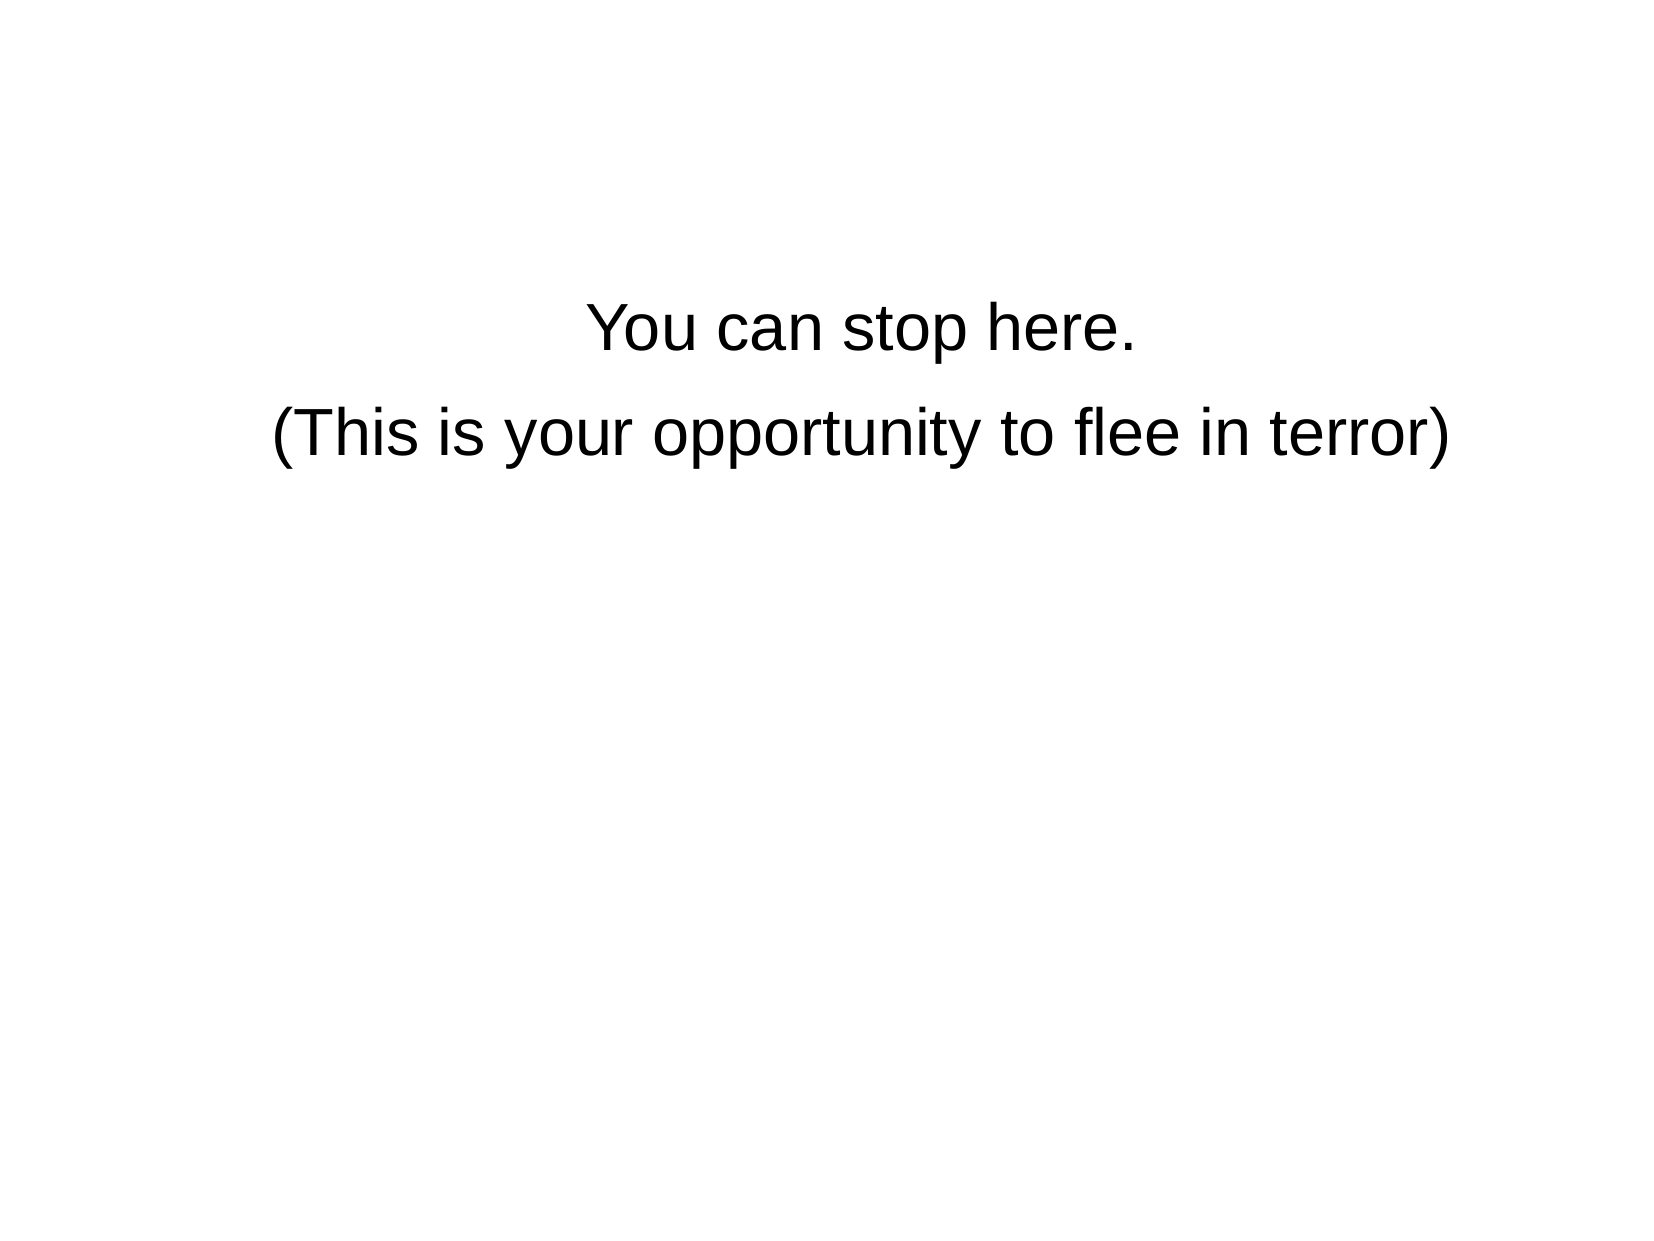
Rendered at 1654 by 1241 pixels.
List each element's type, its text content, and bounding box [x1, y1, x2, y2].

list You can stop here. (This is your opportunity to flee in terror) [82, 290, 1571, 1010]
